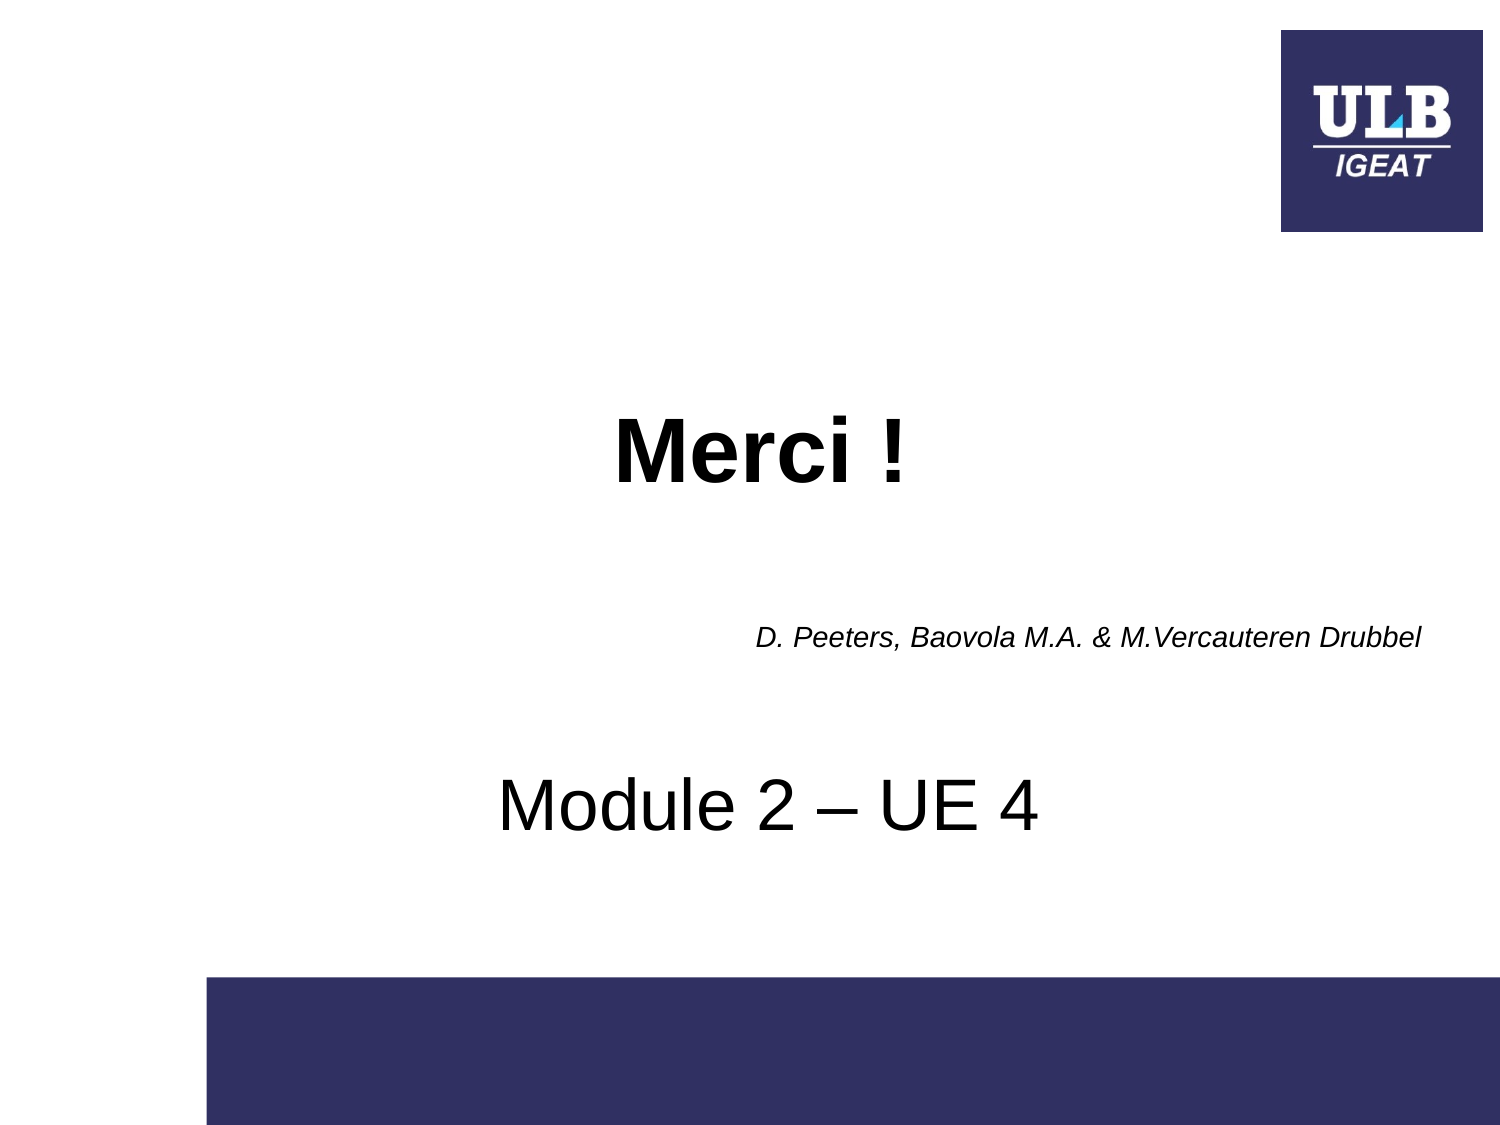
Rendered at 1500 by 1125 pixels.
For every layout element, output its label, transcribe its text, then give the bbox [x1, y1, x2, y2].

text_box Merci ! [163, 375, 1359, 516]
text_box Module 2 – UE 4 [403, 669, 1136, 869]
text_box D. Peeters, Baovola M.A. & M.Vercauteren Drubbel [181, 603, 1438, 669]
picture [1281, 30, 1483, 232]
